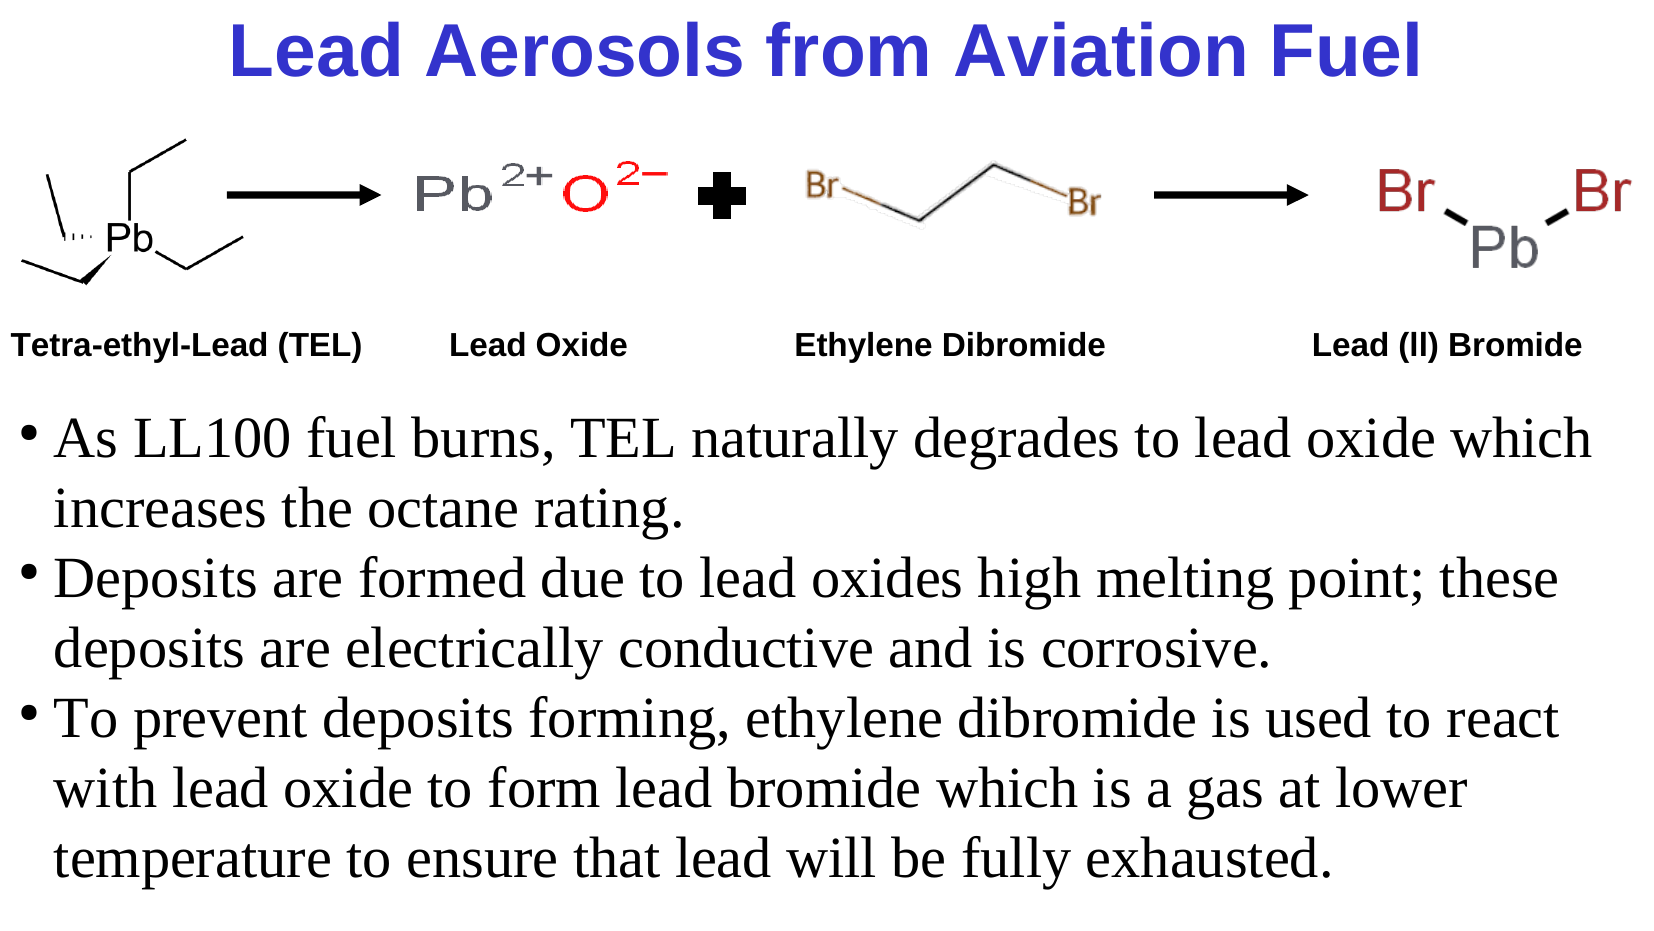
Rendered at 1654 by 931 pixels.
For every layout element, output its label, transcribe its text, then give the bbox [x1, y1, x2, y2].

text_box Lead Oxide [398, 316, 679, 371]
title Lead Aerosols from Aviation Fuel [0, 0, 1654, 100]
text_box Lead (ll) Bromide [1241, 316, 1654, 371]
text_box Tetra-ethyl-Lead (TEL) [0, 316, 393, 371]
text_box As LL100 fuel burns, TEL naturally degrades to lead oxide which increases the octane rating. Deposits are formed due to lead oxides high melting point; these deposits are electrically conductive and is corrosive. To prevent deposits forming, ethylene dibromide is used to react with lead oxide to form lead bromide which is a gas at lower temperature to ensure that lead will be fully exhausted. [3, 398, 1654, 901]
picture [5, 123, 259, 301]
picture [380, 69, 706, 303]
picture [1364, 76, 1648, 316]
text_box Ethylene Dibromide [744, 316, 1157, 371]
picture [793, 31, 1117, 316]
text_box [700, 173, 744, 218]
